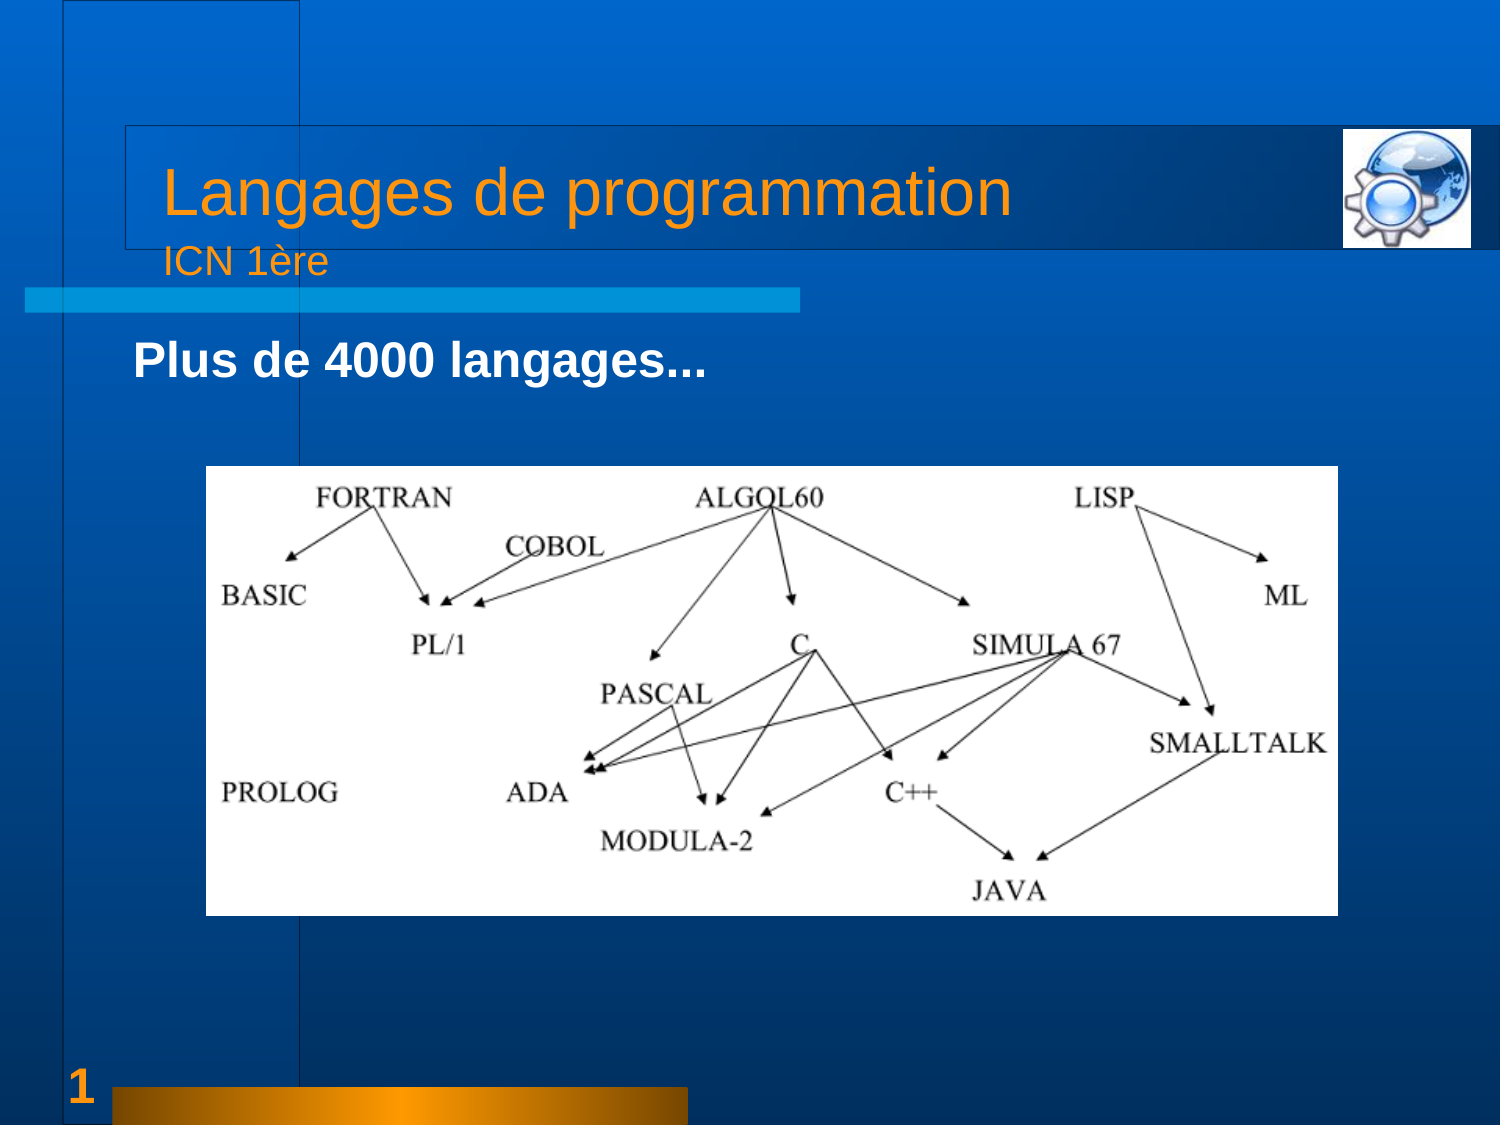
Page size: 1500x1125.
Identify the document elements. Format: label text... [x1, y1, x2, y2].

picture [206, 466, 1338, 916]
picture [1343, 129, 1471, 248]
text_box Plus de 4000 langages... [118, 324, 1388, 843]
